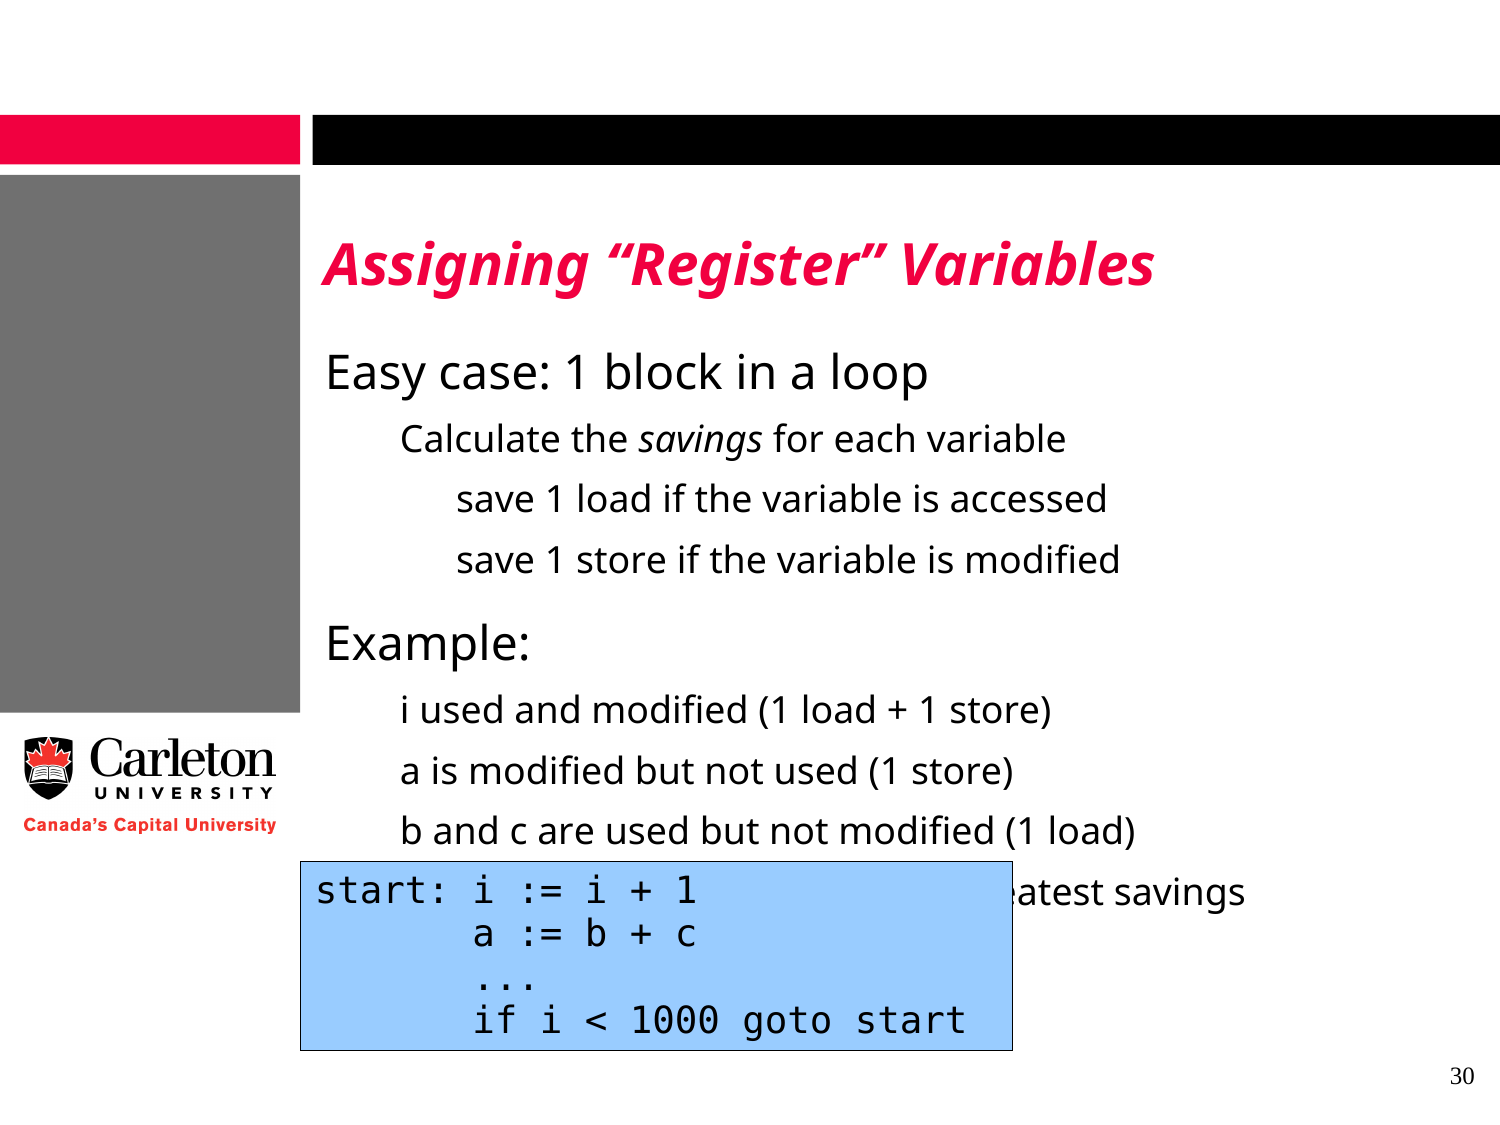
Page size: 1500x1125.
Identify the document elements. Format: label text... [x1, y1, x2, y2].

picture [24, 737, 276, 834]
text_box start: i := i + 1 a := b + c ... if i < 1000 goto start [300, 861, 1013, 1051]
list Easy case: 1 block in a loop Calculate the savings for each variable save 1 load if the variable is accessed save 1 store if the variable is modified Example: i used and modified (1 load + 1 store) a is modified but not used (1 store) b and c are used but not modified (1 load) putting i in a register yields the greatest savings [324, 324, 1450, 1036]
title Assigning “Register” Variables [324, 194, 1450, 324]
